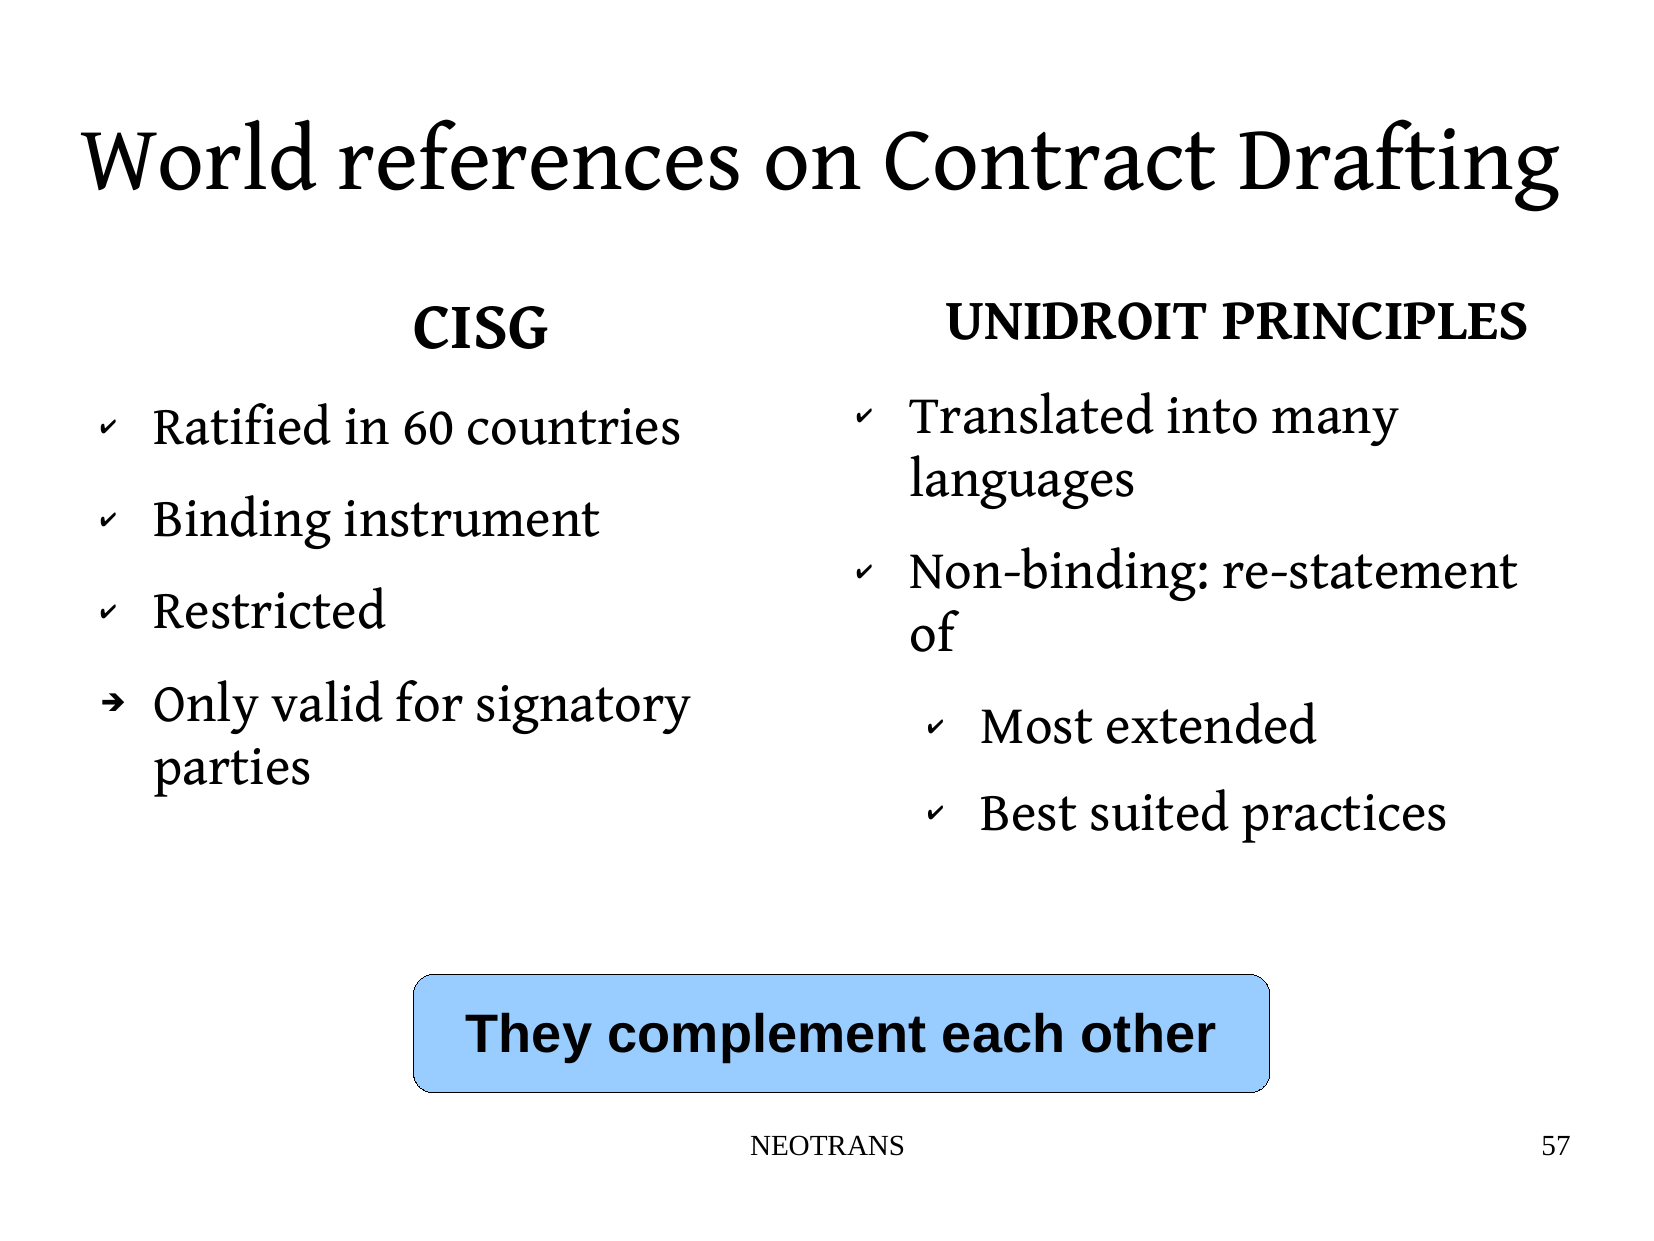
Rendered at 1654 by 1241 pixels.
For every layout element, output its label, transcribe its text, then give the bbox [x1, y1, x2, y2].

text_box They complement each other [413, 974, 1270, 1093]
list CISG Ratified in 60 countries Binding instrument Restricted Only valid for signatory parties [82, 290, 809, 857]
list UNIDROIT PRINCIPLES Translated into many languages Non-binding: re-statement of Most extended Best suited practices [838, 288, 1565, 886]
title World references on Contract Drafting [76, 58, 1565, 266]
